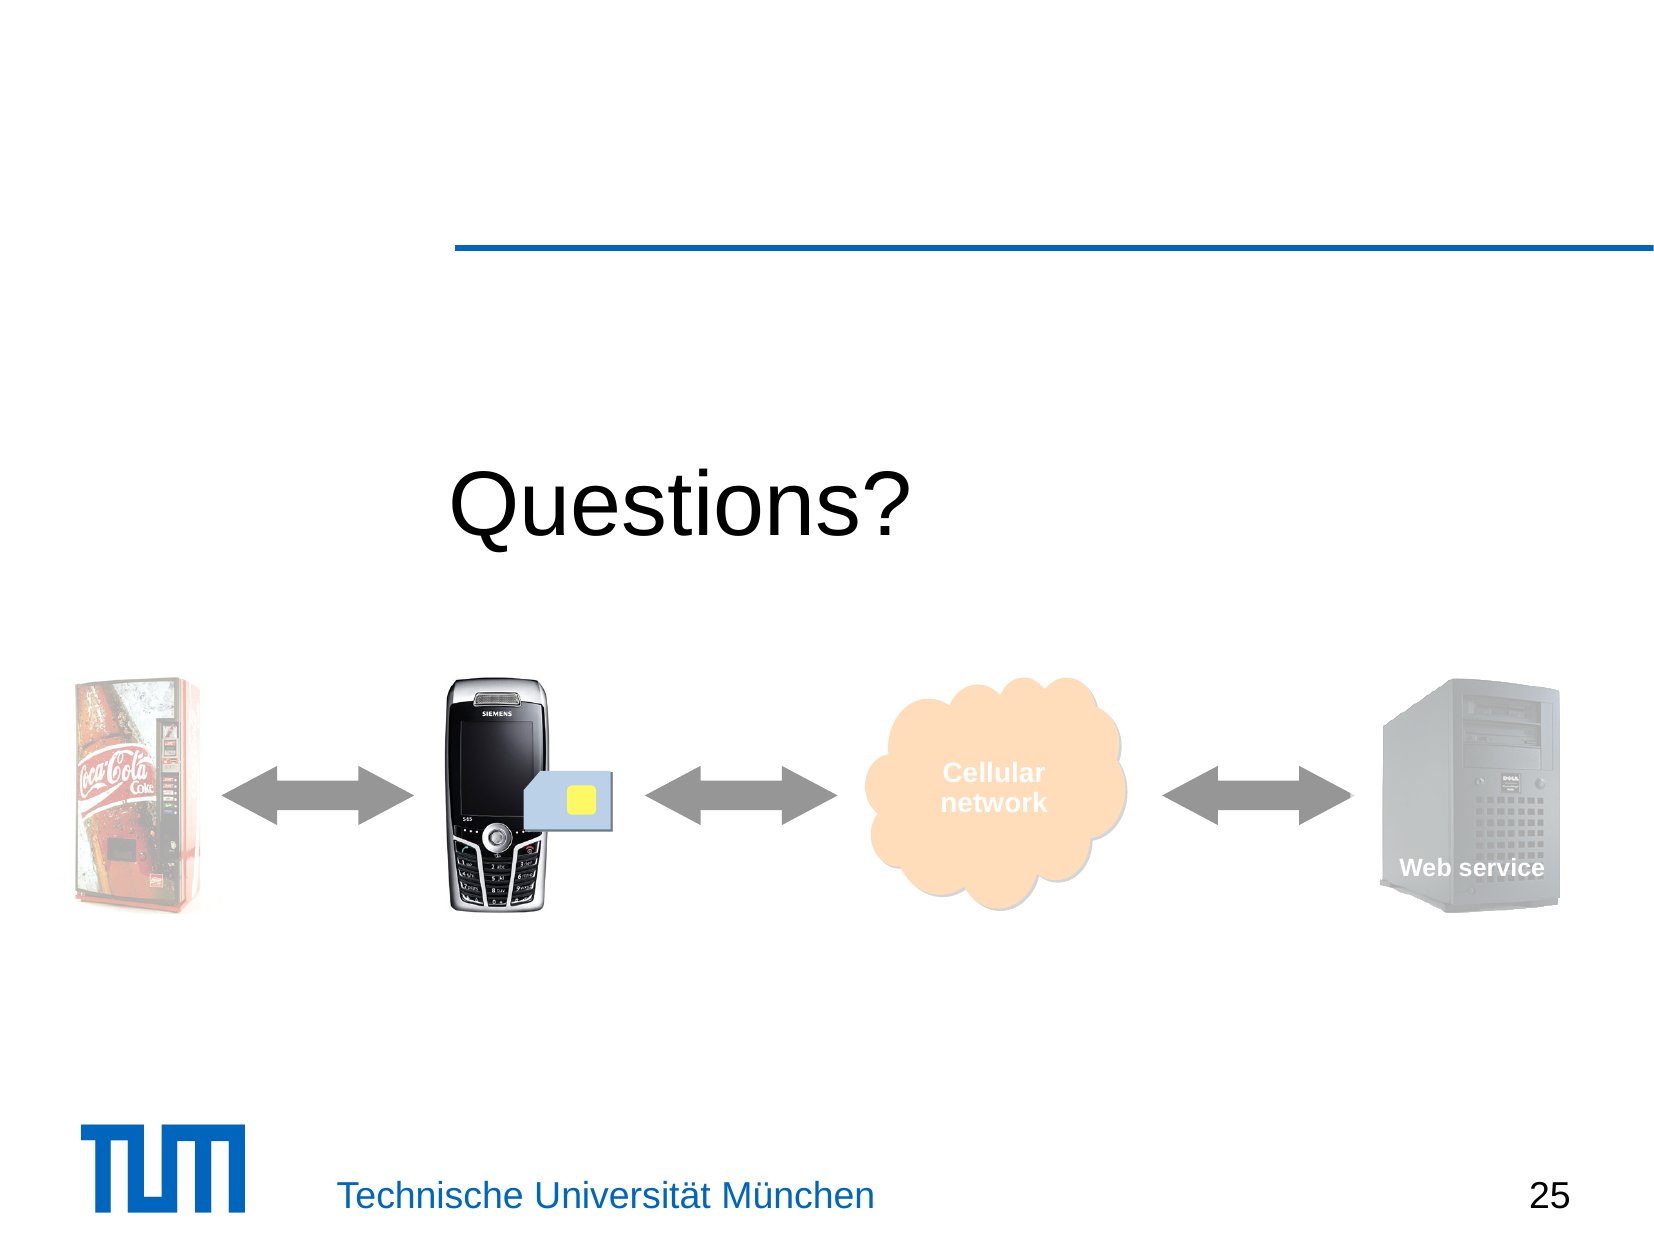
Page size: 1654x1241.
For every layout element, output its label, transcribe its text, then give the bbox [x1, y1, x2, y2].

text_box [860, 641, 1158, 934]
picture [80, 1124, 245, 1213]
text_box [1162, 641, 1571, 934]
text_box [523, 770, 611, 830]
text_box [644, 765, 838, 826]
text_box [57, 641, 415, 934]
picture [413, 677, 578, 914]
text_box Questions? [448, 452, 913, 556]
